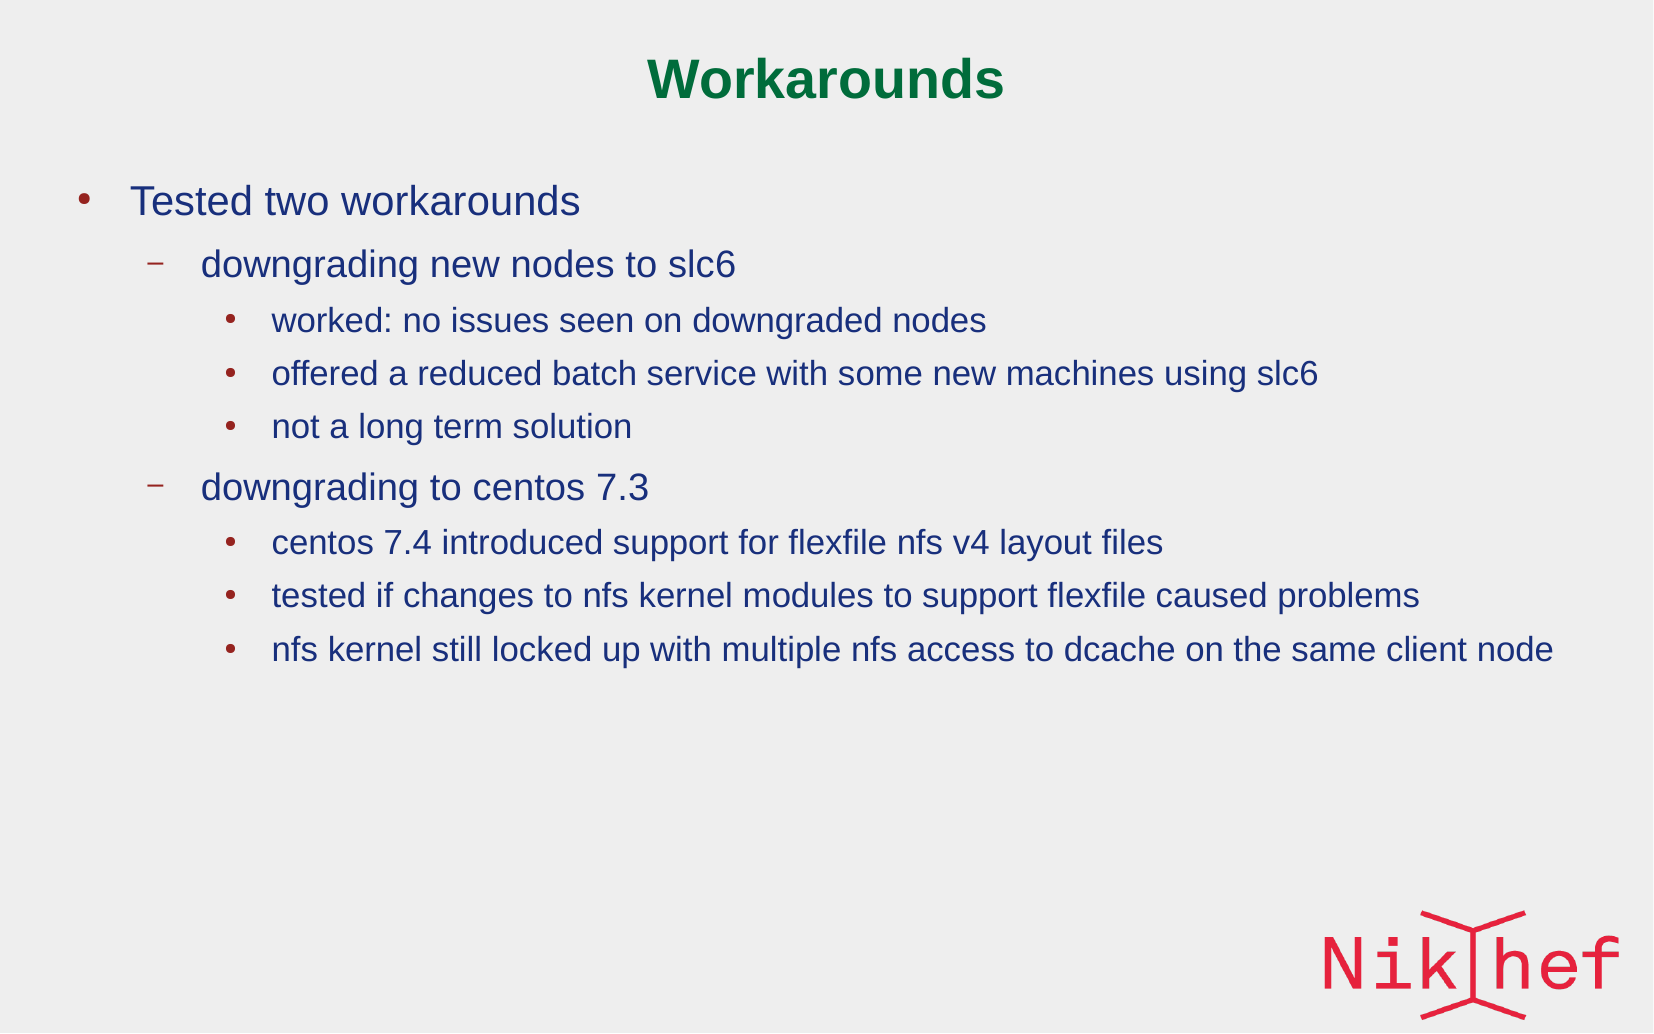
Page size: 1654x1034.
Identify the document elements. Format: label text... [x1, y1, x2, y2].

title Workarounds [59, 19, 1595, 138]
picture [1311, 905, 1630, 1024]
list Tested two workarounds downgrading new nodes to slc6 worked: no issues seen on downgraded nodes offered a reduced batch service with some new machines using slc6 not a long term solution downgrading to centos 7.3 centos 7.4 introduced support for flexfile nfs v4 layout files tested if changes to nfs kernel modules to support flexfile caused problems nfs kernel still locked up with multiple nfs access to dcache on the same client node [59, 177, 1595, 906]
